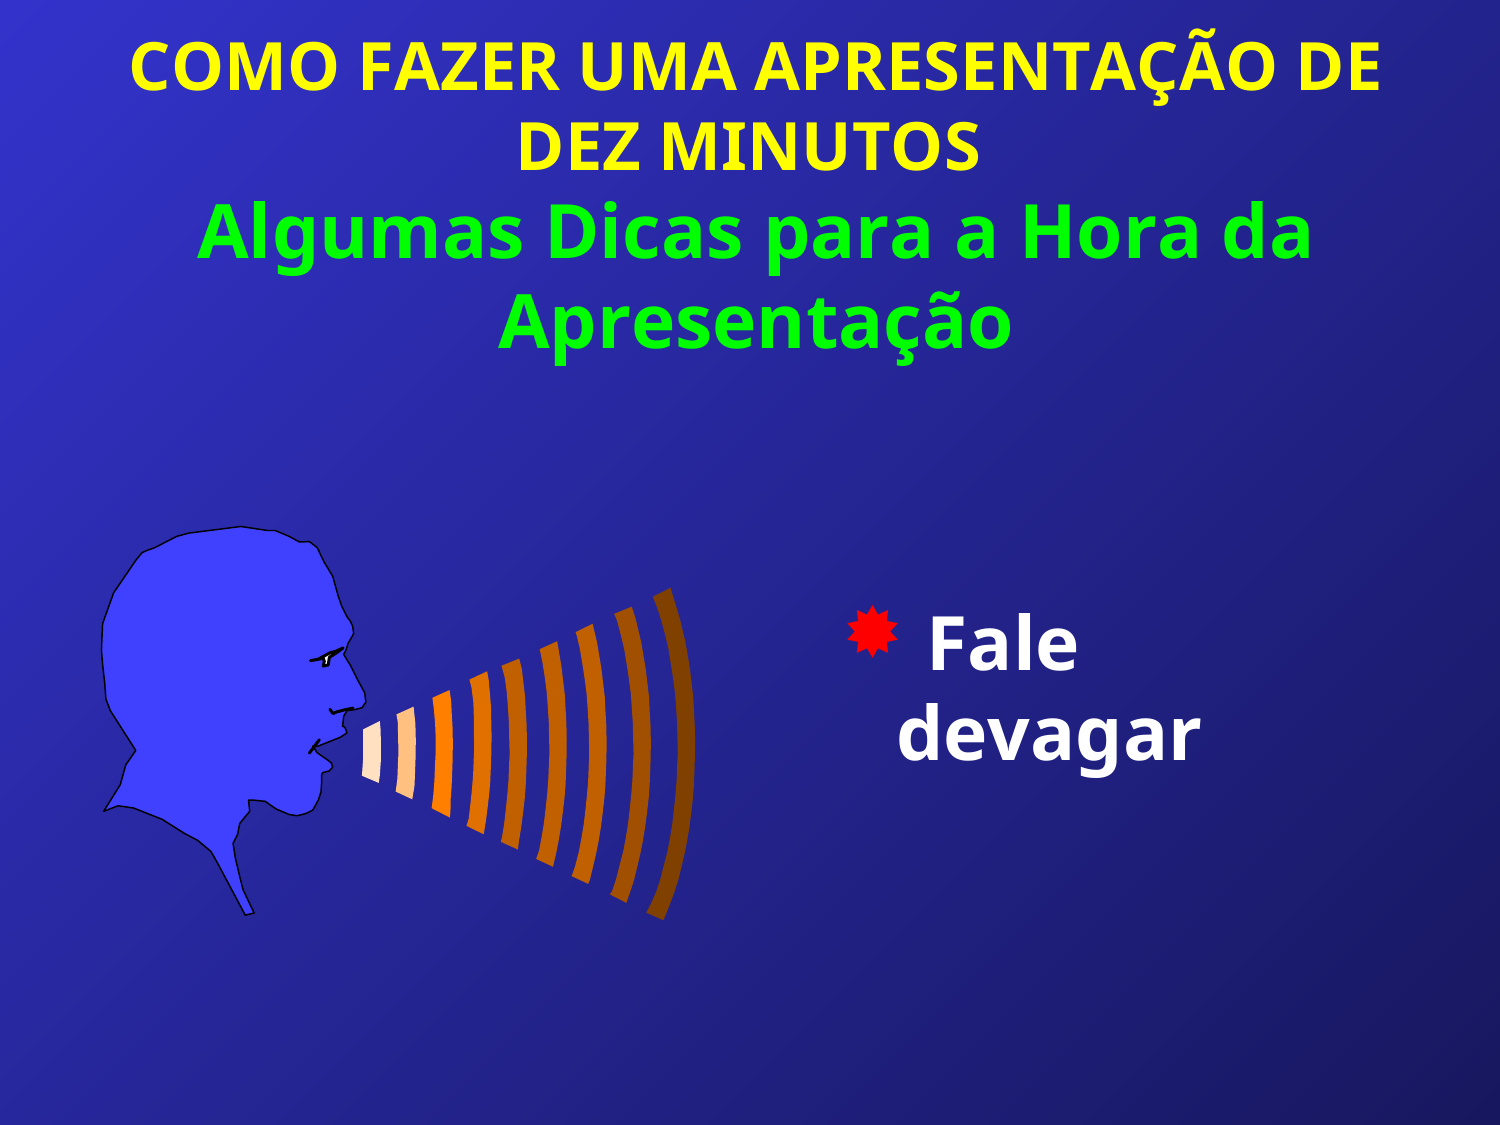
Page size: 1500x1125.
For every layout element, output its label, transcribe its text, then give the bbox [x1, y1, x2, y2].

chart [99, 525, 696, 921]
title COMO FAZER UMA APRESENTAÇÃO DE DEZ MINUTOS Algumas Dicas para a Hora da Apresentação [112, 16, 1401, 372]
list Fale devagar [825, 587, 1413, 1125]
